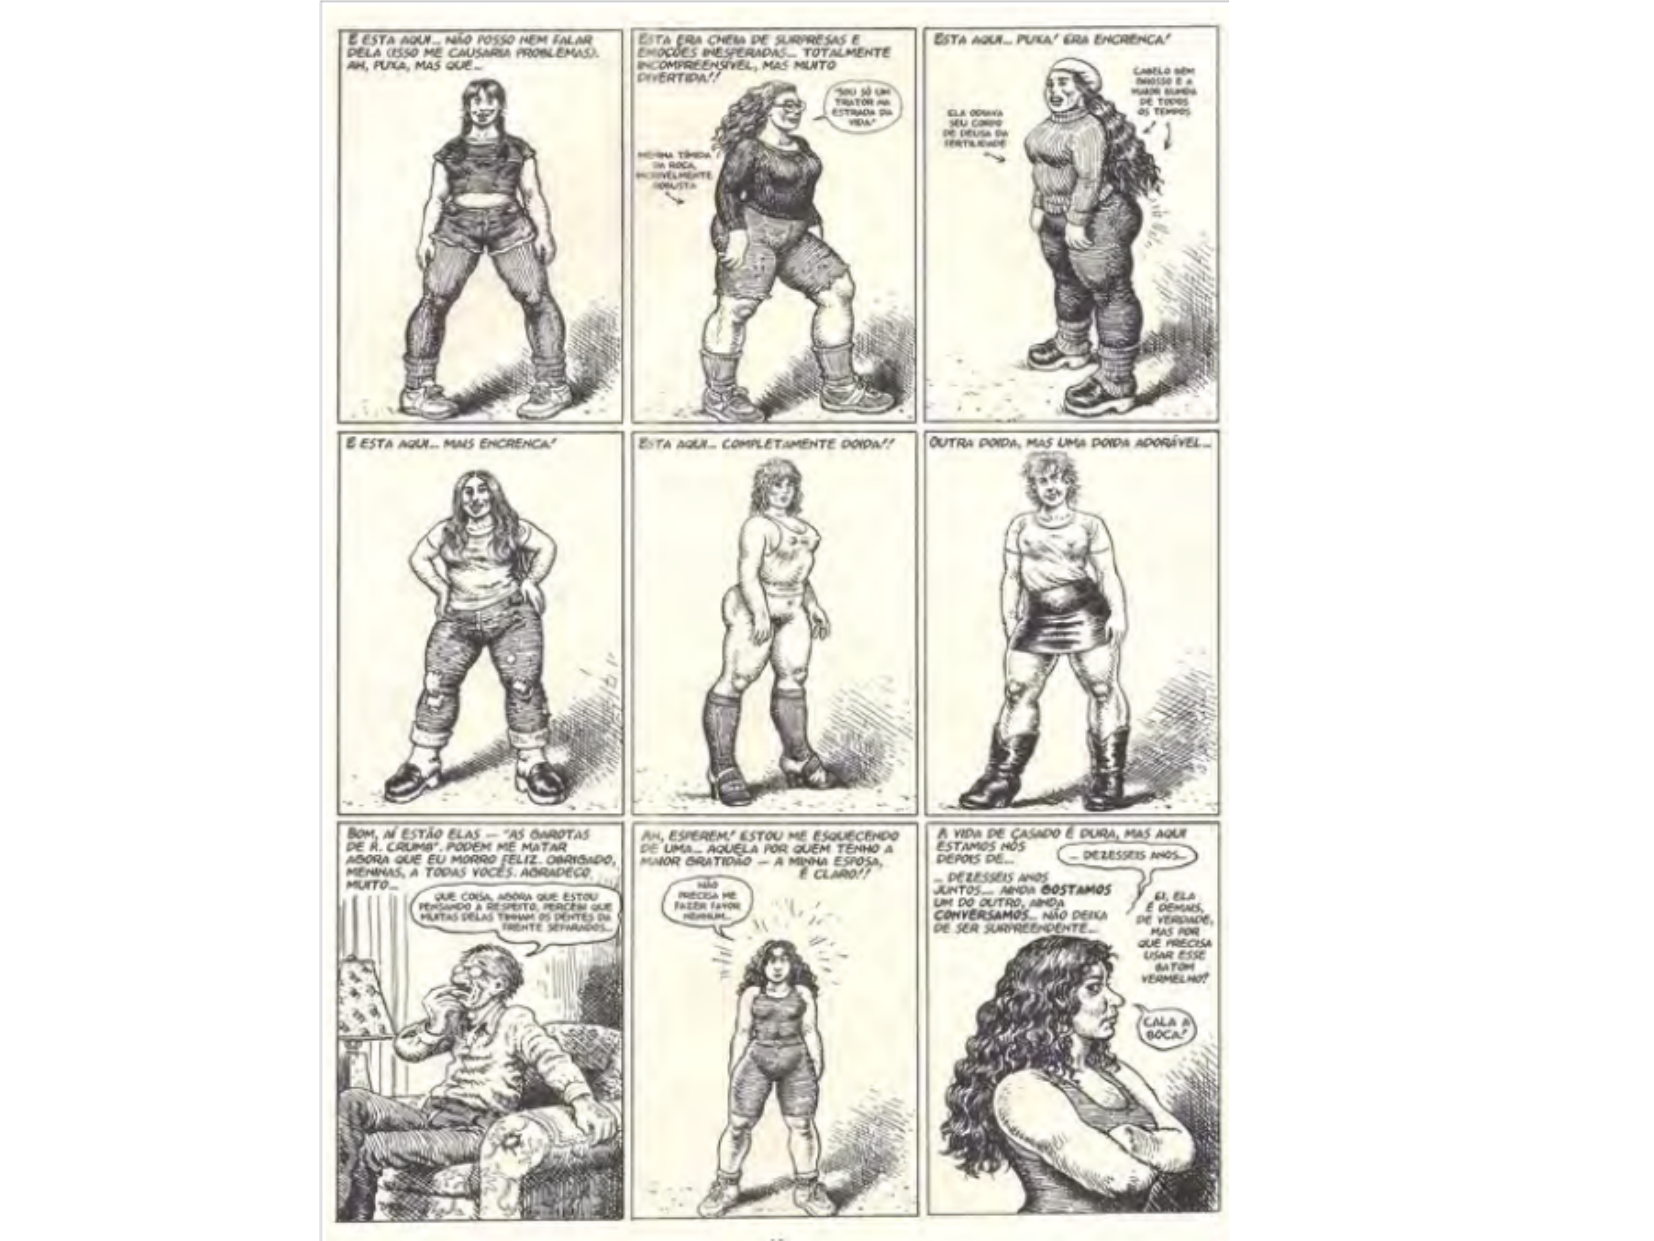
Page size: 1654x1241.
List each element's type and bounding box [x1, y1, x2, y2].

picture [319, 0, 1229, 1241]
